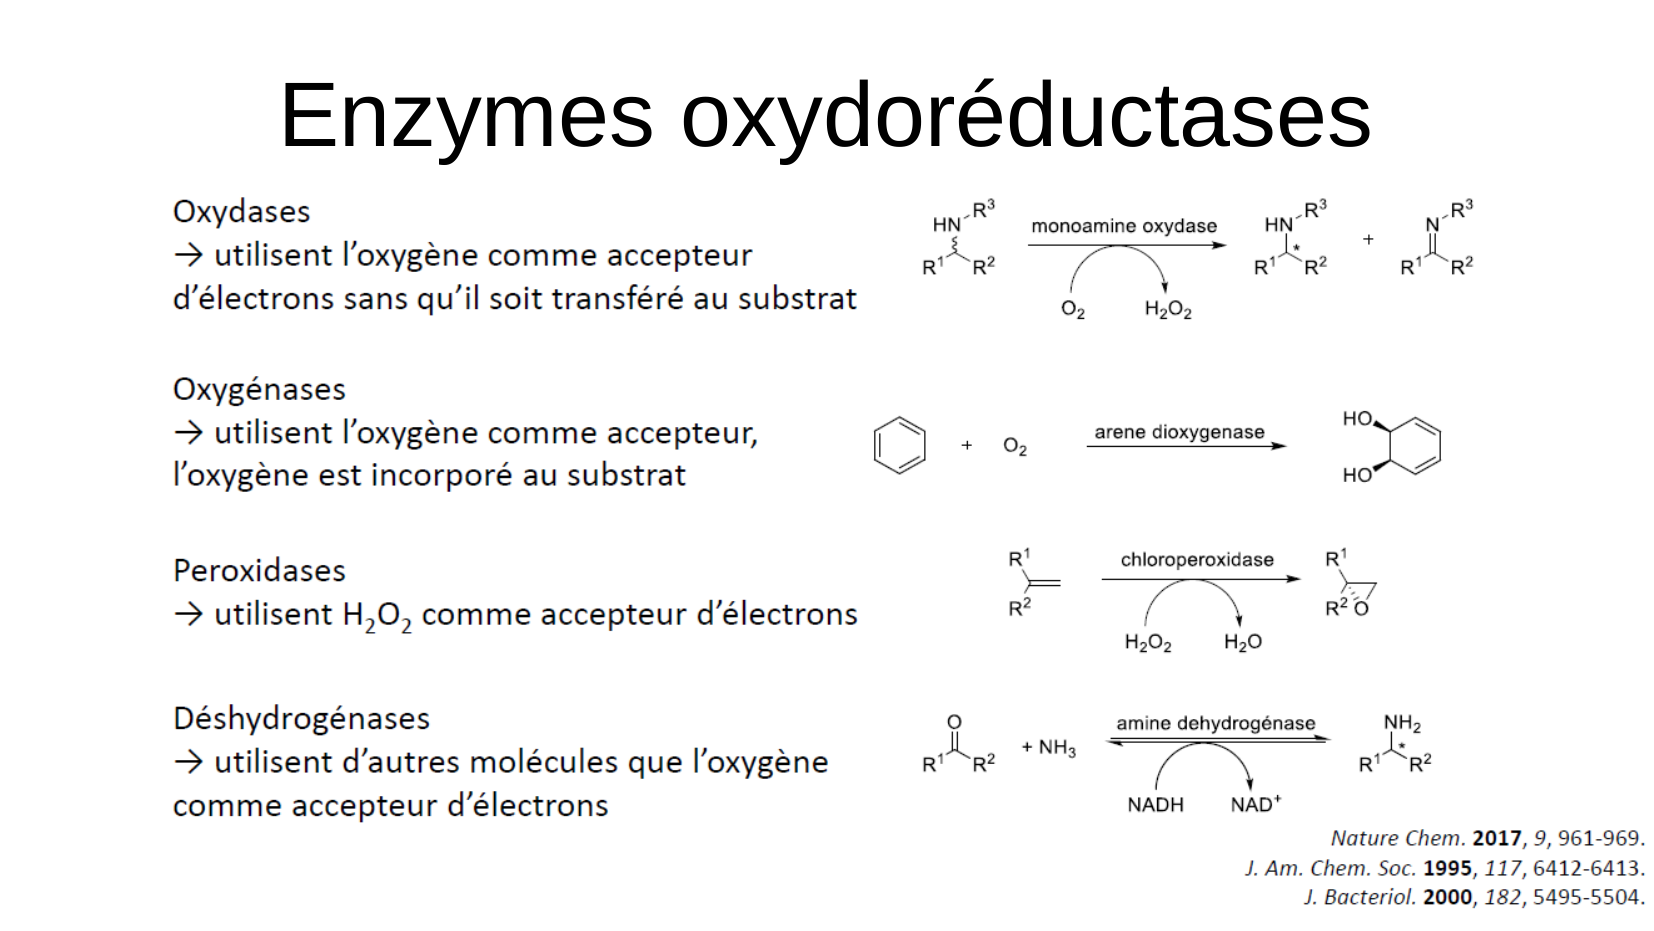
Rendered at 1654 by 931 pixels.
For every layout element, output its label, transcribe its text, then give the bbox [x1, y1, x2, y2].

title Enzymes oxydoréductases [82, 37, 1571, 193]
picture [145, 185, 1653, 927]
